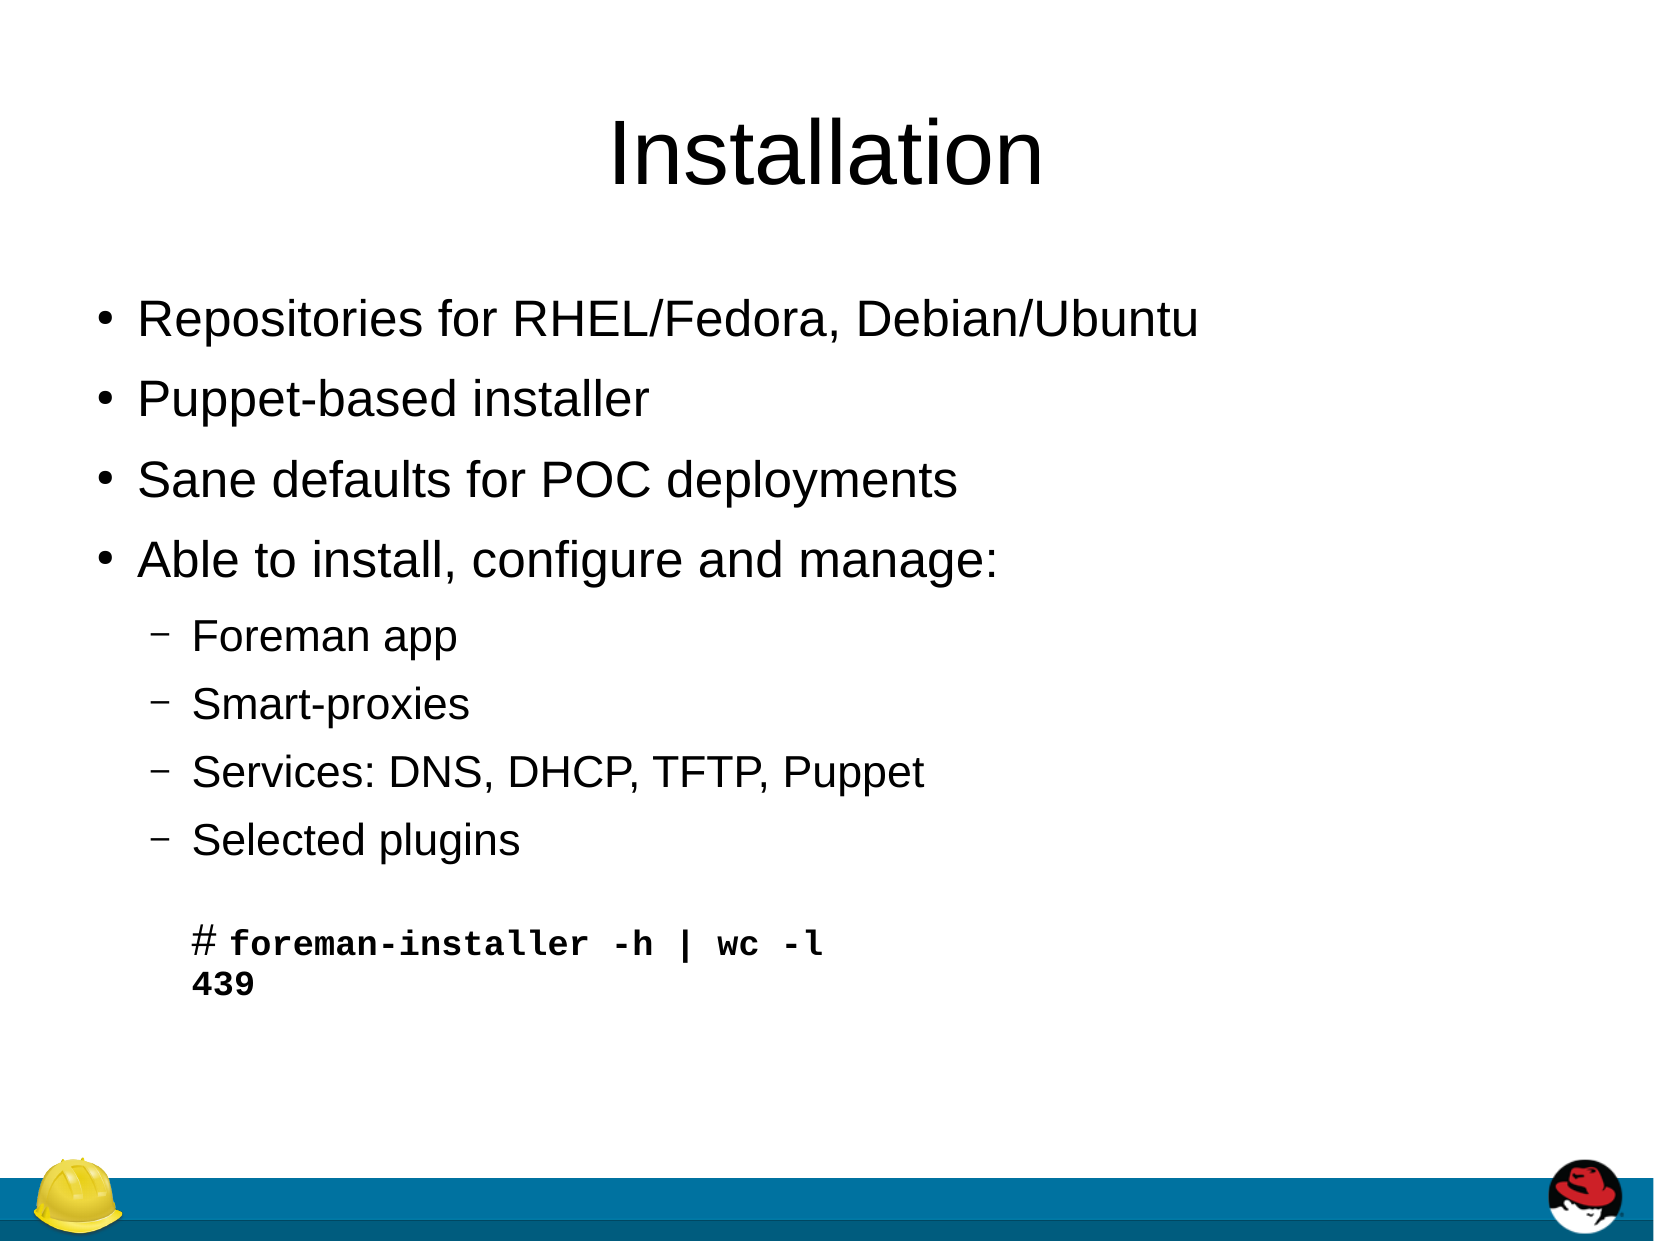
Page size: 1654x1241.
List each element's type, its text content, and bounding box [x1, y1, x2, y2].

title Installation [82, 49, 1571, 257]
picture [23, 1145, 130, 1235]
picture [1547, 1157, 1630, 1233]
text_box [82, 290, 1571, 1010]
